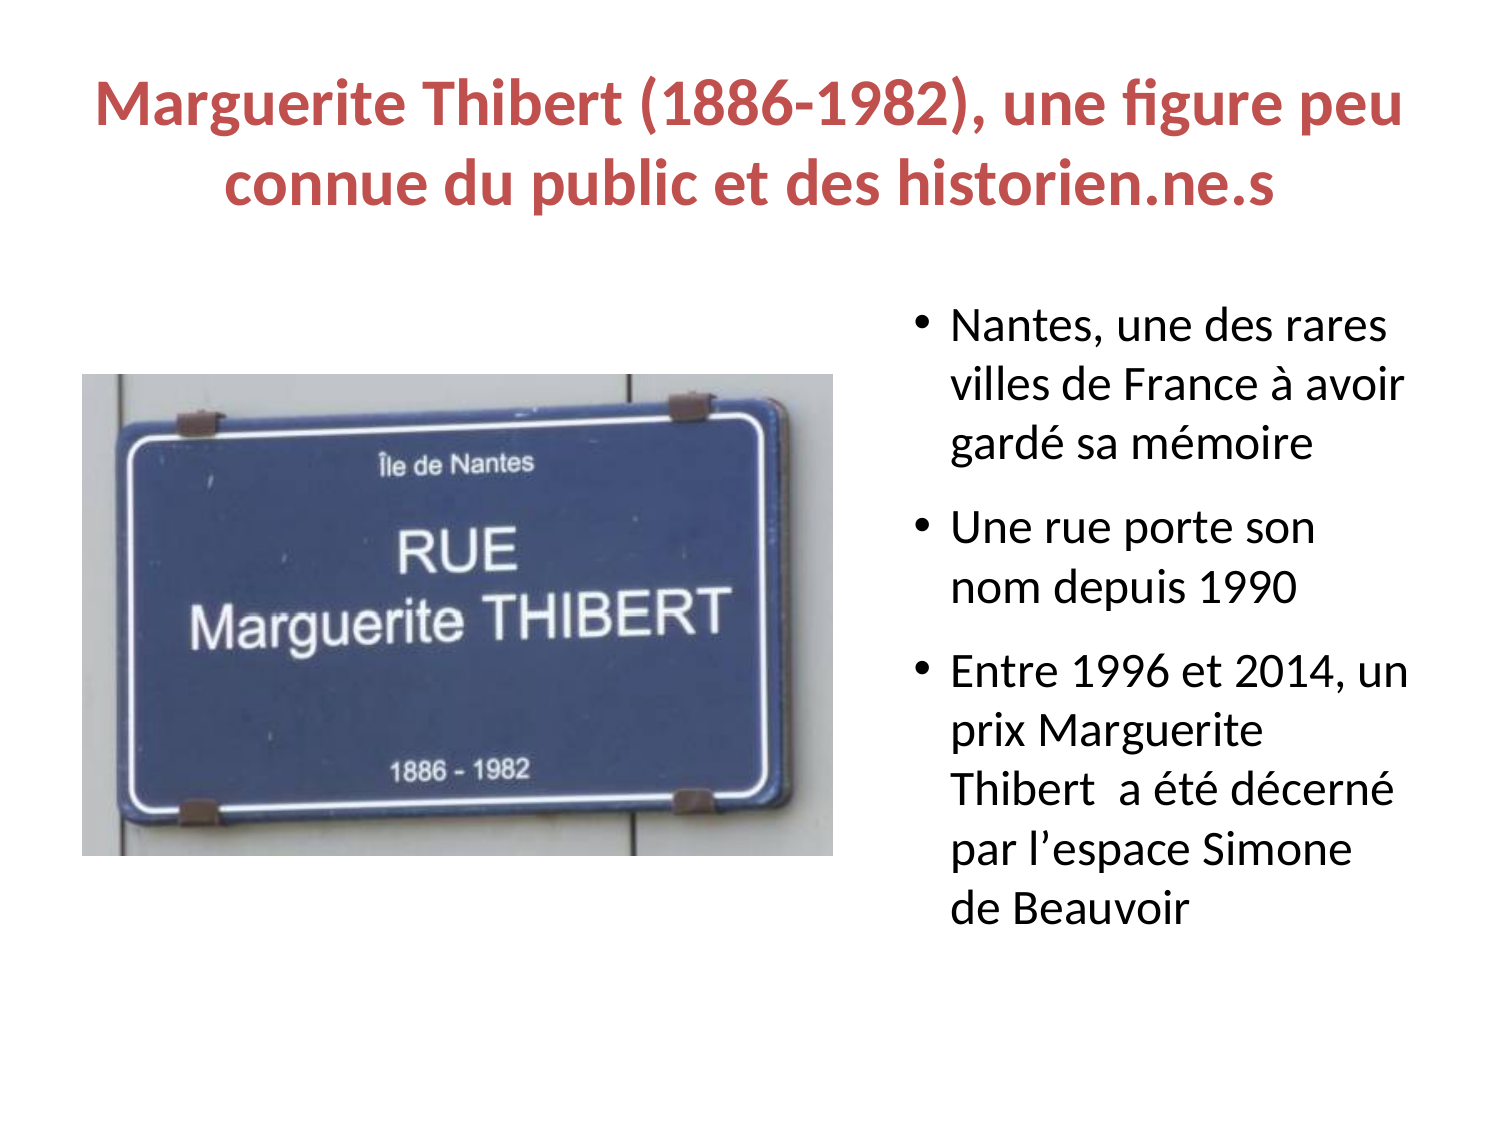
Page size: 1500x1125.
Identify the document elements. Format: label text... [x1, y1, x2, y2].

list Nantes, une des rares villes de France à avoir gardé sa mémoire Une rue porte son nom depuis 1990 Entre 1996 et 2014, un prix Marguerite Thibert a été décerné par l’espace Simone de Beauvoir [750, 222, 1426, 1005]
title Marguerite Thibert (1886-1982), une figure peu connue du public et des historien.ne.s [75, 45, 1426, 233]
picture [82, 374, 833, 856]
